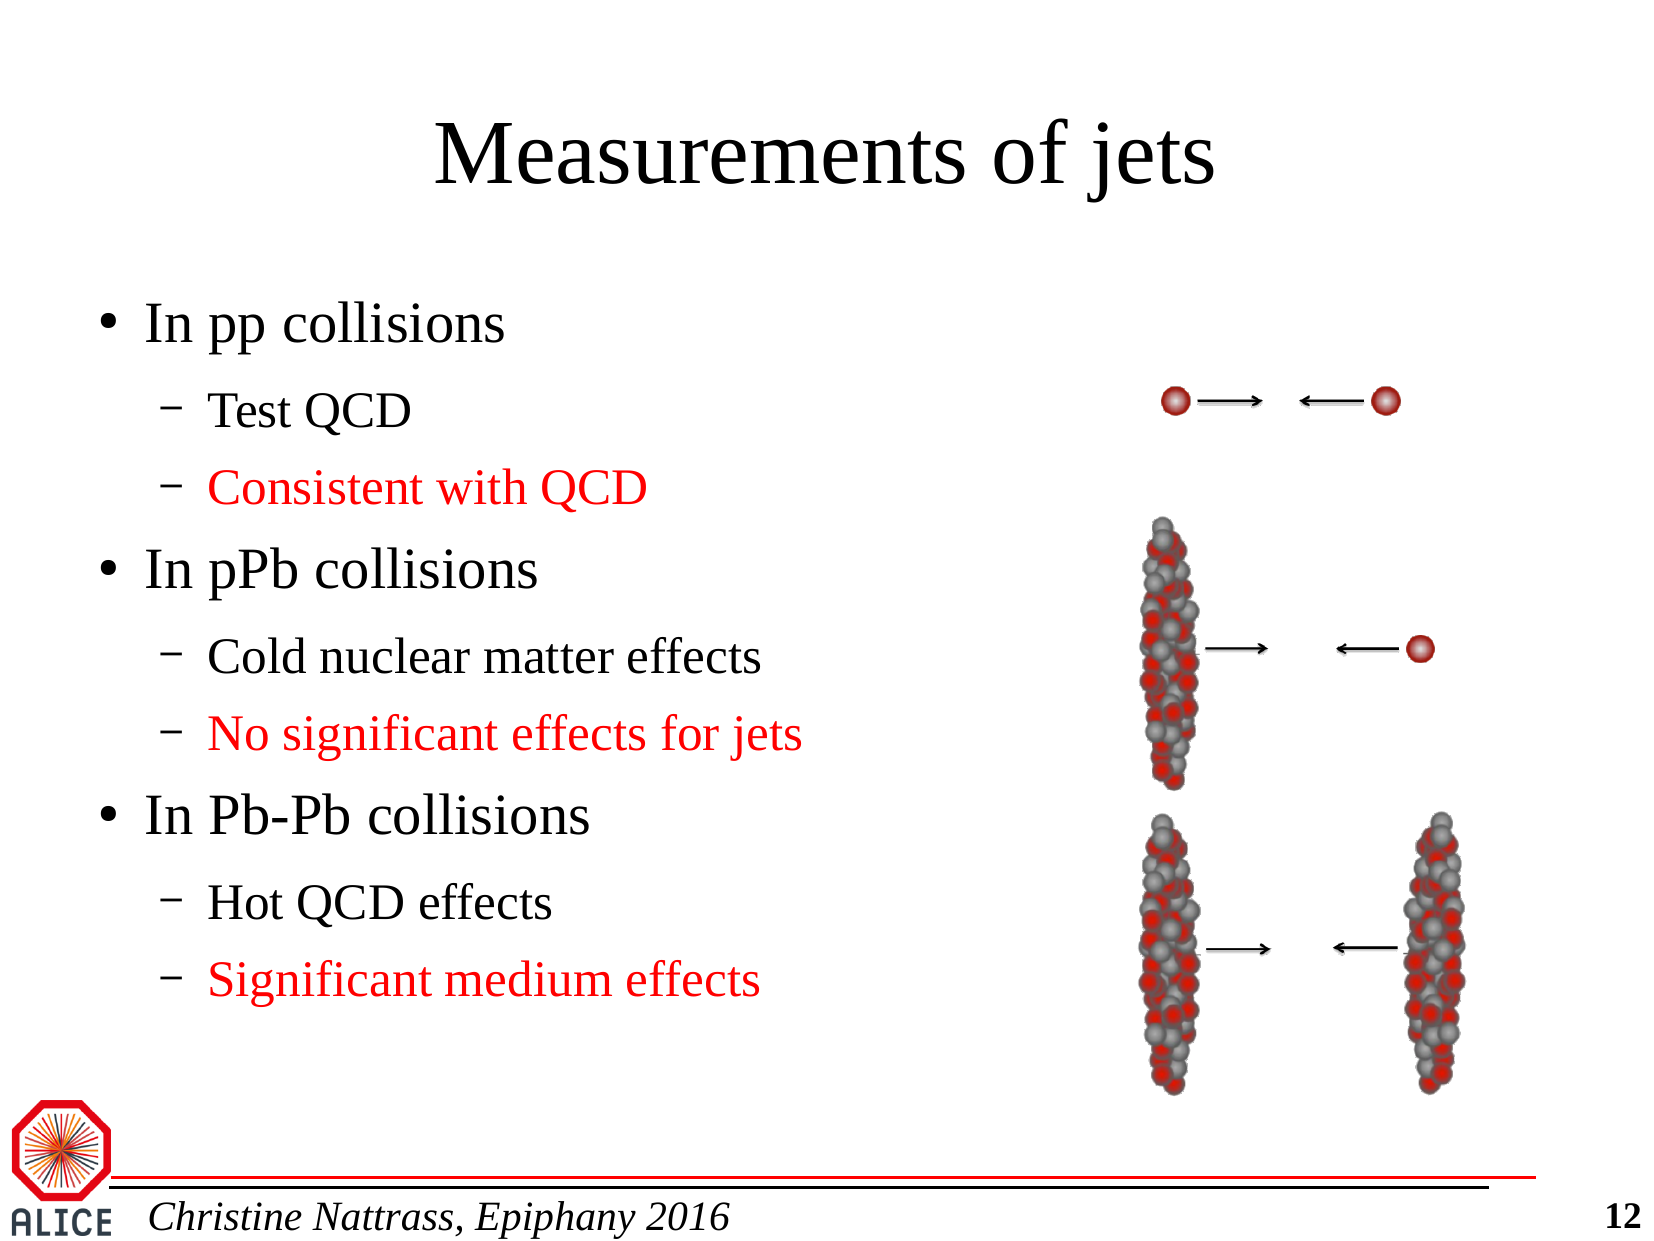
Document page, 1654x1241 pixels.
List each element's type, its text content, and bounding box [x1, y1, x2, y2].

picture [1136, 811, 1284, 1111]
picture [1137, 262, 1438, 806]
title Measurements of jets [82, 49, 1571, 257]
picture [1319, 809, 1467, 1109]
picture [11, 1100, 111, 1236]
list In pp collisions Test QCD Consistent with QCD In pPb collisions Cold nuclear matter effects No significant effects for jets In Pb-Pb collisions Hot QCD effects Significant medium effects [82, 290, 1538, 1010]
